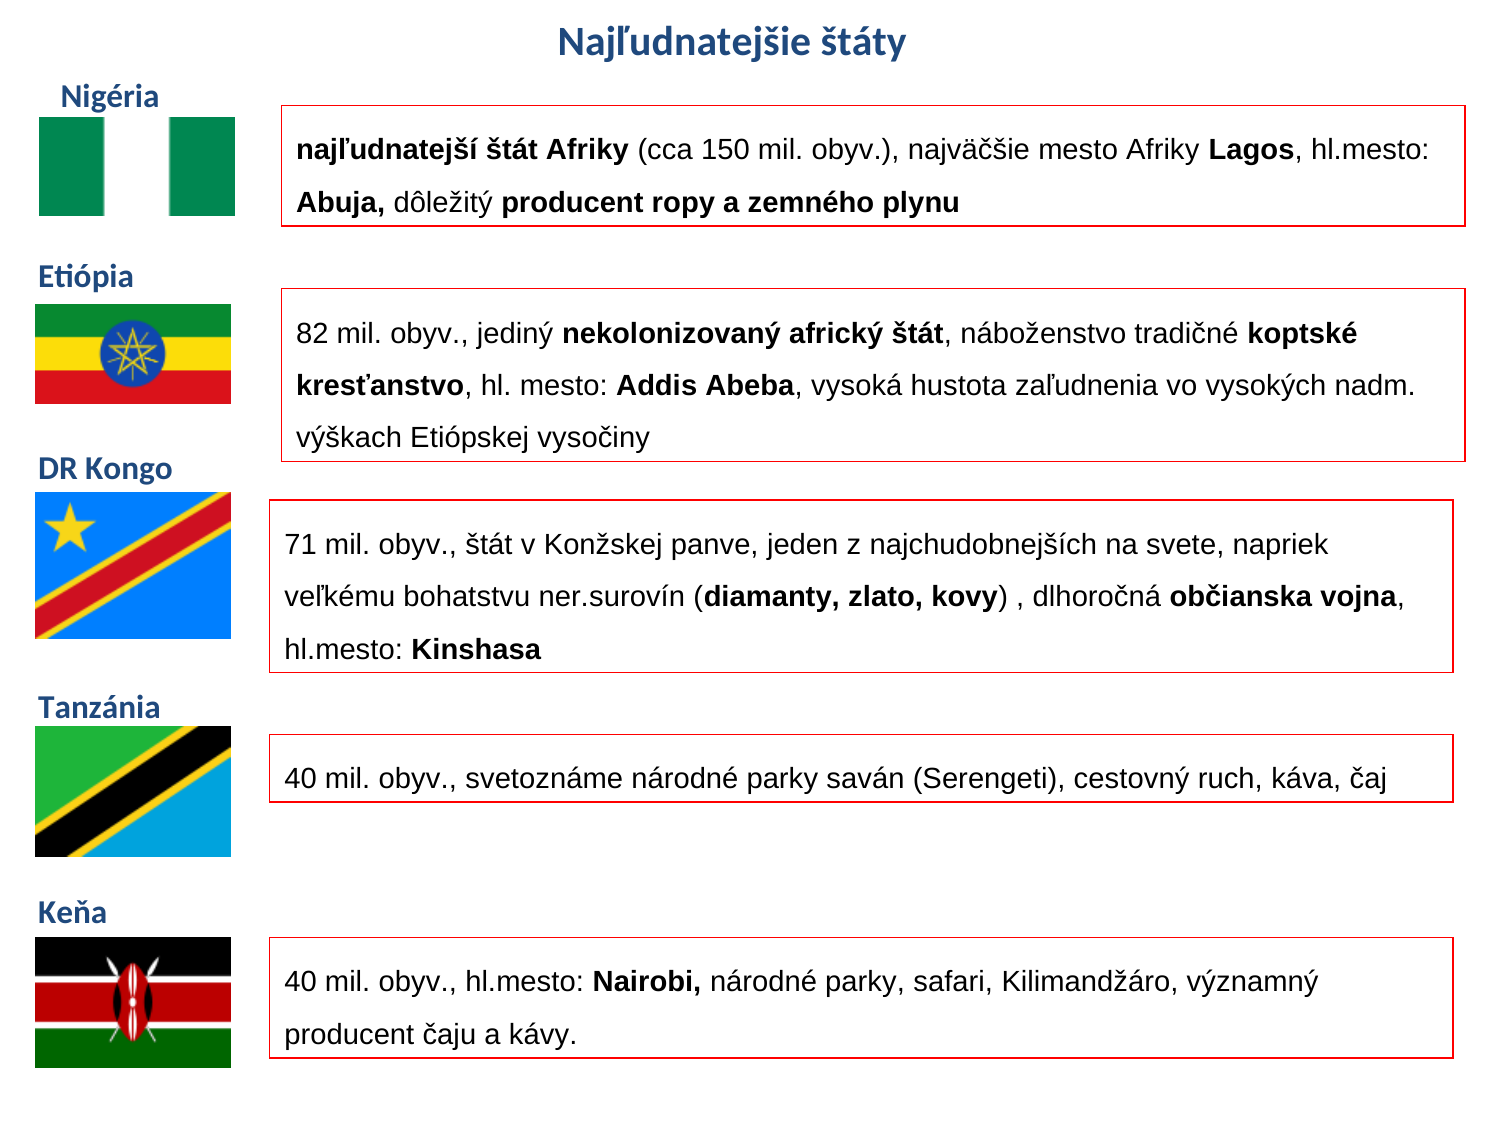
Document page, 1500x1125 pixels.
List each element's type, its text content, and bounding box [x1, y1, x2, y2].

picture [35, 304, 231, 404]
text_box 82 mil. obyv., jediný nekolonizovaný africký štát, náboženstvo tradičné koptské kresťanstvo, hl. mesto: Addis Abeba, vysoká hustota zaľudnenia vo vysokých nadm. výškach Etiópskej vysočiny [281, 288, 1465, 462]
picture [35, 726, 231, 857]
text_box Najľudnatejšie štáty [292, 6, 1172, 46]
picture [35, 937, 231, 1068]
picture [39, 117, 235, 216]
text_box najľudnatejší štát Afriky (cca 150 mil. obyv.), najväčšie mesto Afriky Lagos, hl.mesto: Abuja, dôležitý producent ropy a zemného plynu [281, 105, 1465, 226]
text_box Nigéria Etiópia DR Kongo Tanzánia Keňa [23, 46, 1430, 939]
picture [35, 492, 231, 640]
text_box 40 mil. obyv., svetoznáme národné parky saván (Serengeti), cestovný ruch, káva, čaj [269, 734, 1454, 803]
text_box 71 mil. obyv., štát v Konžskej panve, jeden z najchudobnejších na svete, napriek veľkému bohatstvu ner.surovín (diamanty, zlato, kovy) , dlhoročná občianska vojna, hl.mesto: Kinshasa [269, 499, 1454, 673]
text_box 40 mil. obyv., hl.mesto: Nairobi, národné parky, safari, Kilimandžáro, významný producent čaju a kávy. [269, 937, 1454, 1058]
